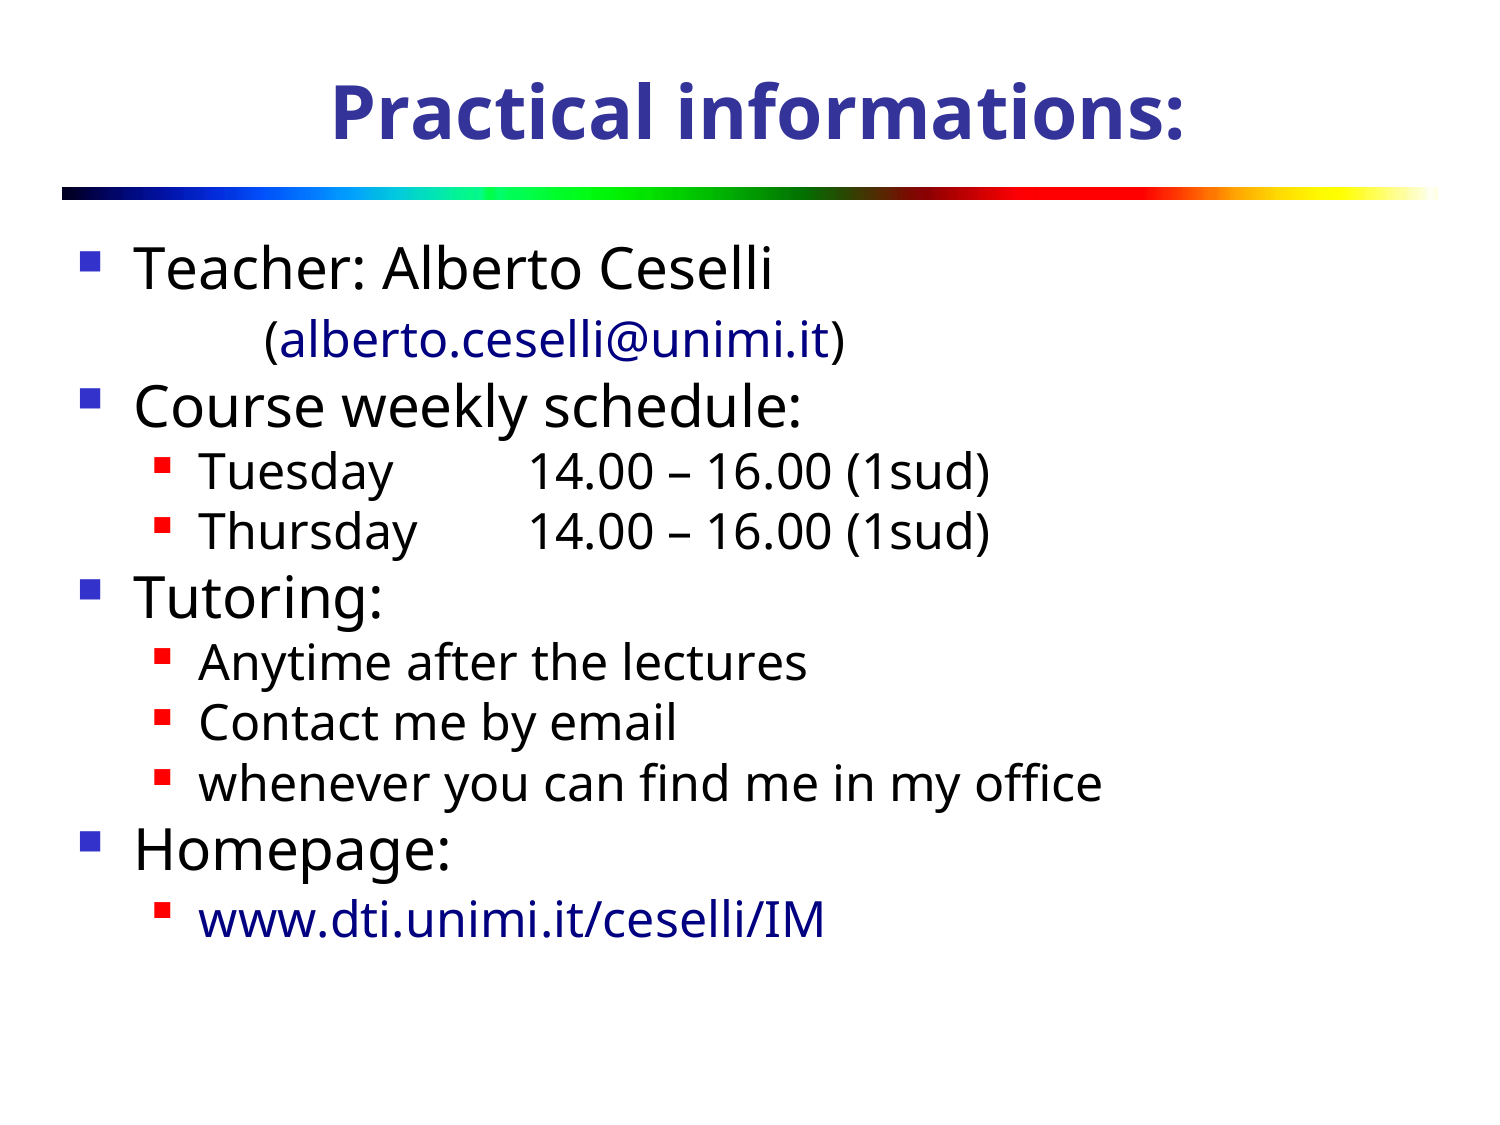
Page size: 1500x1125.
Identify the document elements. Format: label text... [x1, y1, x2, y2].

list Teacher: Alberto Ceselli (alberto.ceselli@unimi.it) Course weekly schedule: Tuesday 14.00 – 16.00 (1sud) Thursday 14.00 – 16.00 (1sud) Tutoring: Anytime after the lectures Contact me by email whenever you can find me in my office Homepage: www.dti.unimi.it/ceselli/IM [62, 237, 1450, 1075]
title Practical informations: [124, 0, 1391, 163]
